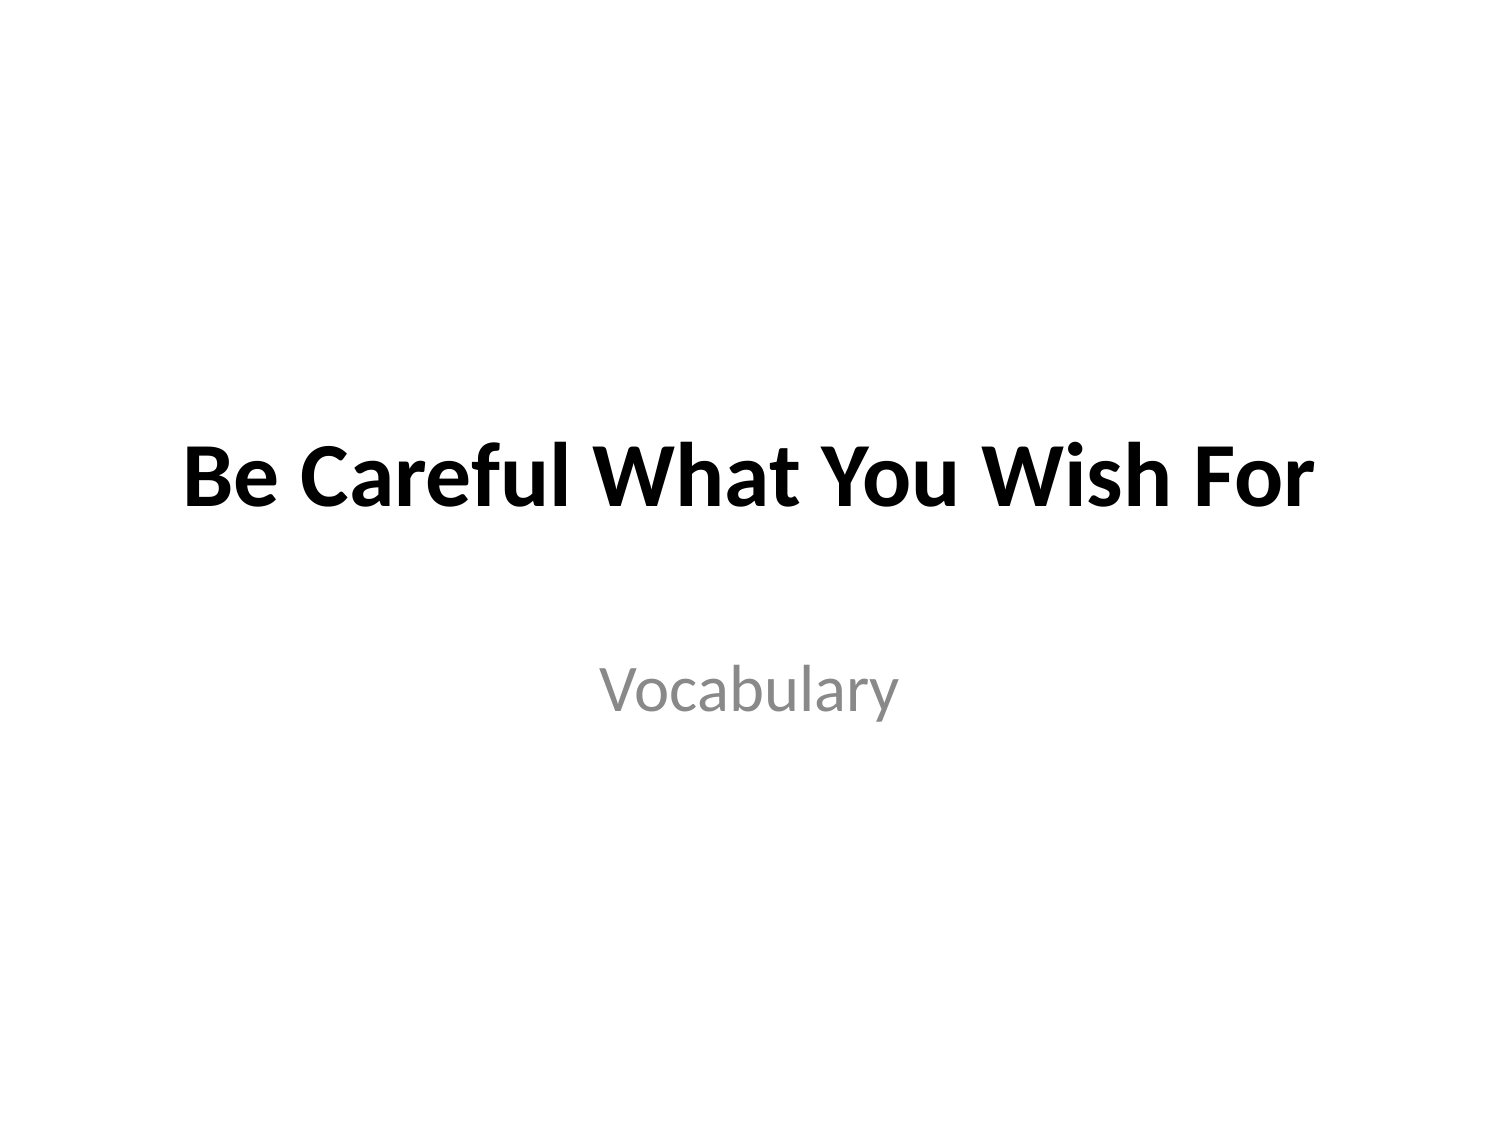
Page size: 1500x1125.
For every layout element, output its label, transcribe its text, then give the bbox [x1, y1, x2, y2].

subtitle Vocabulary [225, 637, 1276, 925]
title Be Careful What You Wish For [112, 349, 1388, 591]
